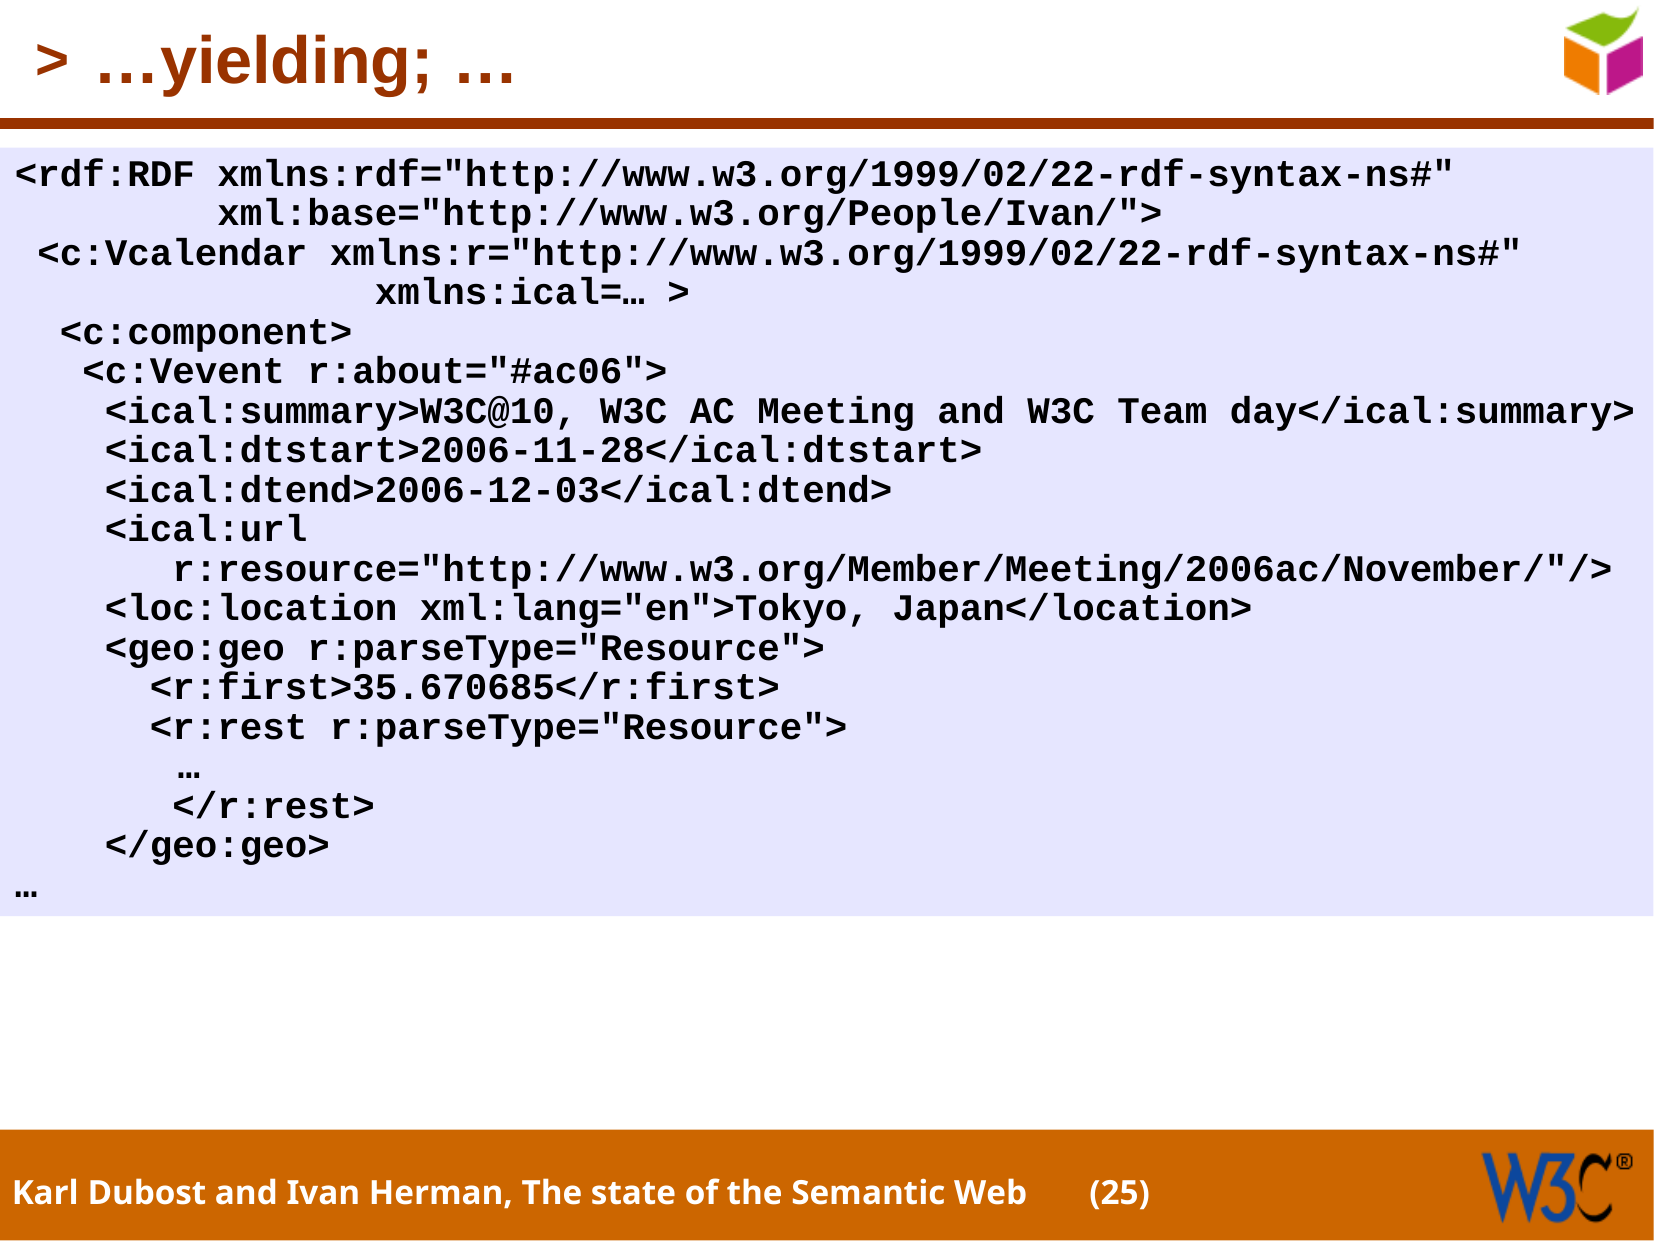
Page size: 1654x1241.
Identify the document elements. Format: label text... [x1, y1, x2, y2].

text_box <rdf:RDF xmlns:rdf="http://www.w3.org/1999/02/22-rdf-syntax-ns#" xml:base="http://www.w3.org/People/Ivan/"> <c:Vcalendar xmlns:r="http://www.w3.org/1999/02/22-rdf-syntax-ns#" xmlns:ical=… > <c:component> <c:Vevent r:about="#ac06"> <ical:summary>W3C@10, W3C AC Meeting and W3C Team day</ical:summary> <ical:dtstart>2006-11-28</ical:dtstart> <ical:dtend>2006-12-03</ical:dtend> <ical:url r:resource="http://www.w3.org/Member/Meeting/2006ac/November/"/> <loc:location xml:lang="en">Tokyo, Japan</location> <geo:geo r:parseType="Resource"> <r:first>35.670685</r:first> <r:rest r:parseType="Resource"> … </r:rest> </geo:geo> … [0, 147, 1654, 917]
title …yielding; … [93, 7, 1493, 111]
picture [1477, 1149, 1639, 1228]
picture [1564, 5, 1643, 95]
